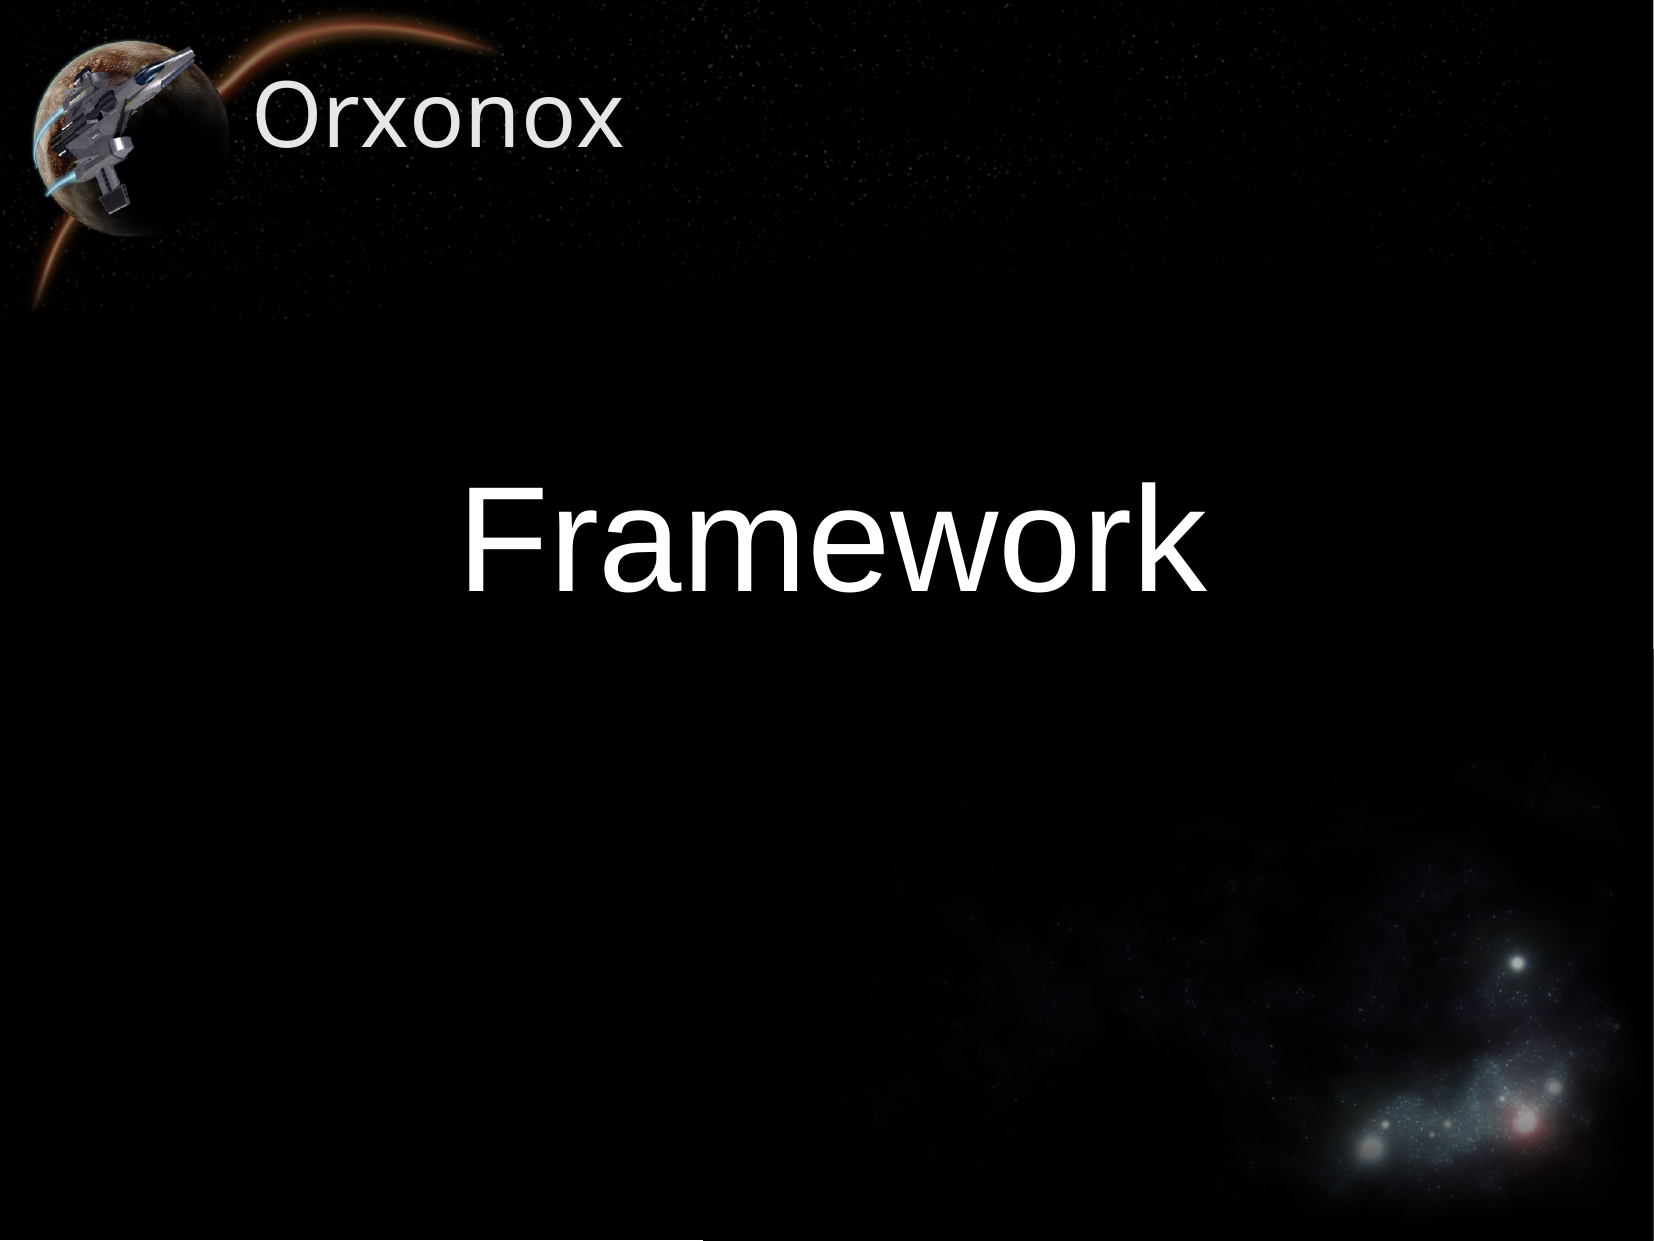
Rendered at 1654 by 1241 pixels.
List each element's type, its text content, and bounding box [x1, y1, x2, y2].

picture [0, 0, 1607, 443]
picture [703, 649, 1654, 1241]
text_box Framework [88, 265, 1577, 814]
